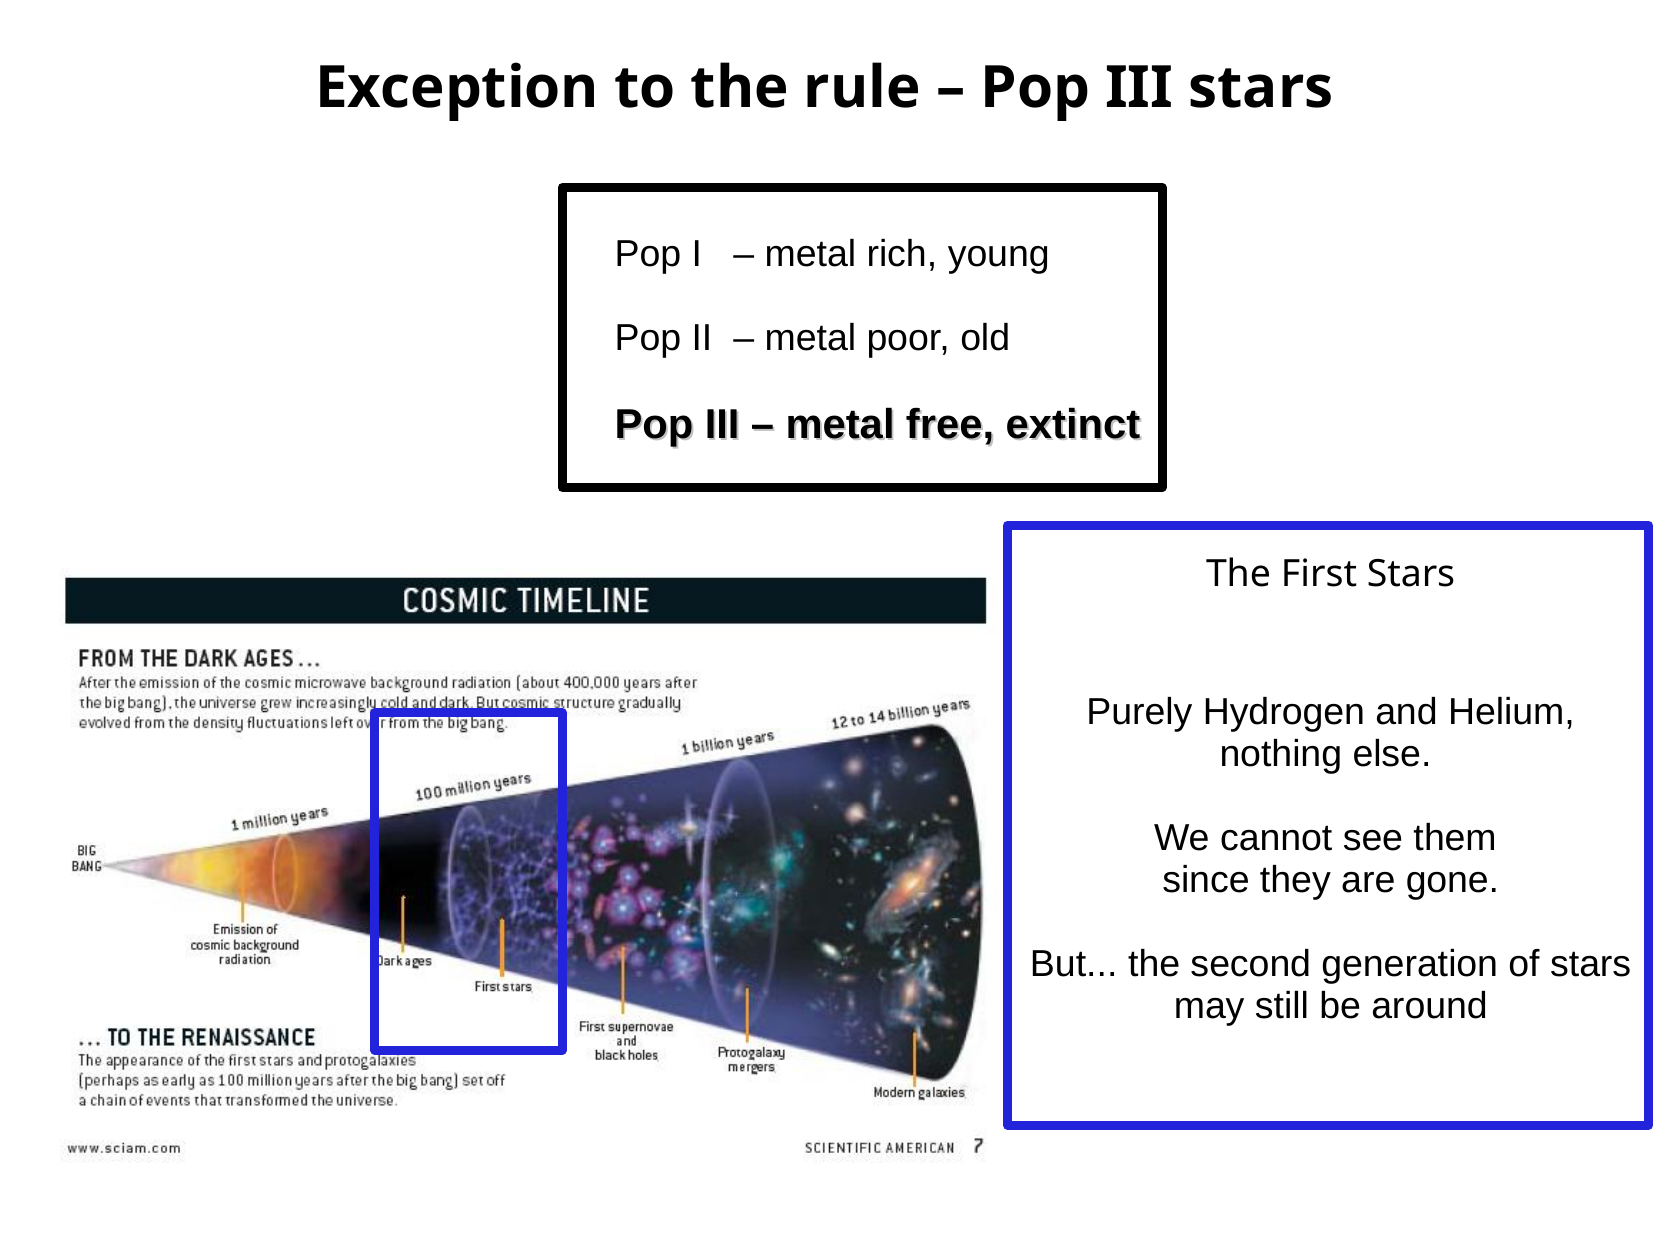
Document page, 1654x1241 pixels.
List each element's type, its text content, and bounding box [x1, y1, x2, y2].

text_box [1007, 525, 1649, 1126]
text_box Exception to the rule – Pop III stars [262, 37, 1388, 134]
text_box [374, 712, 563, 1051]
text_box Pop I – metal rich, young Pop II – metal poor, old Pop III – metal free, extinct [599, 225, 1238, 455]
picture [37, 568, 1012, 1163]
text_box [562, 187, 1163, 488]
